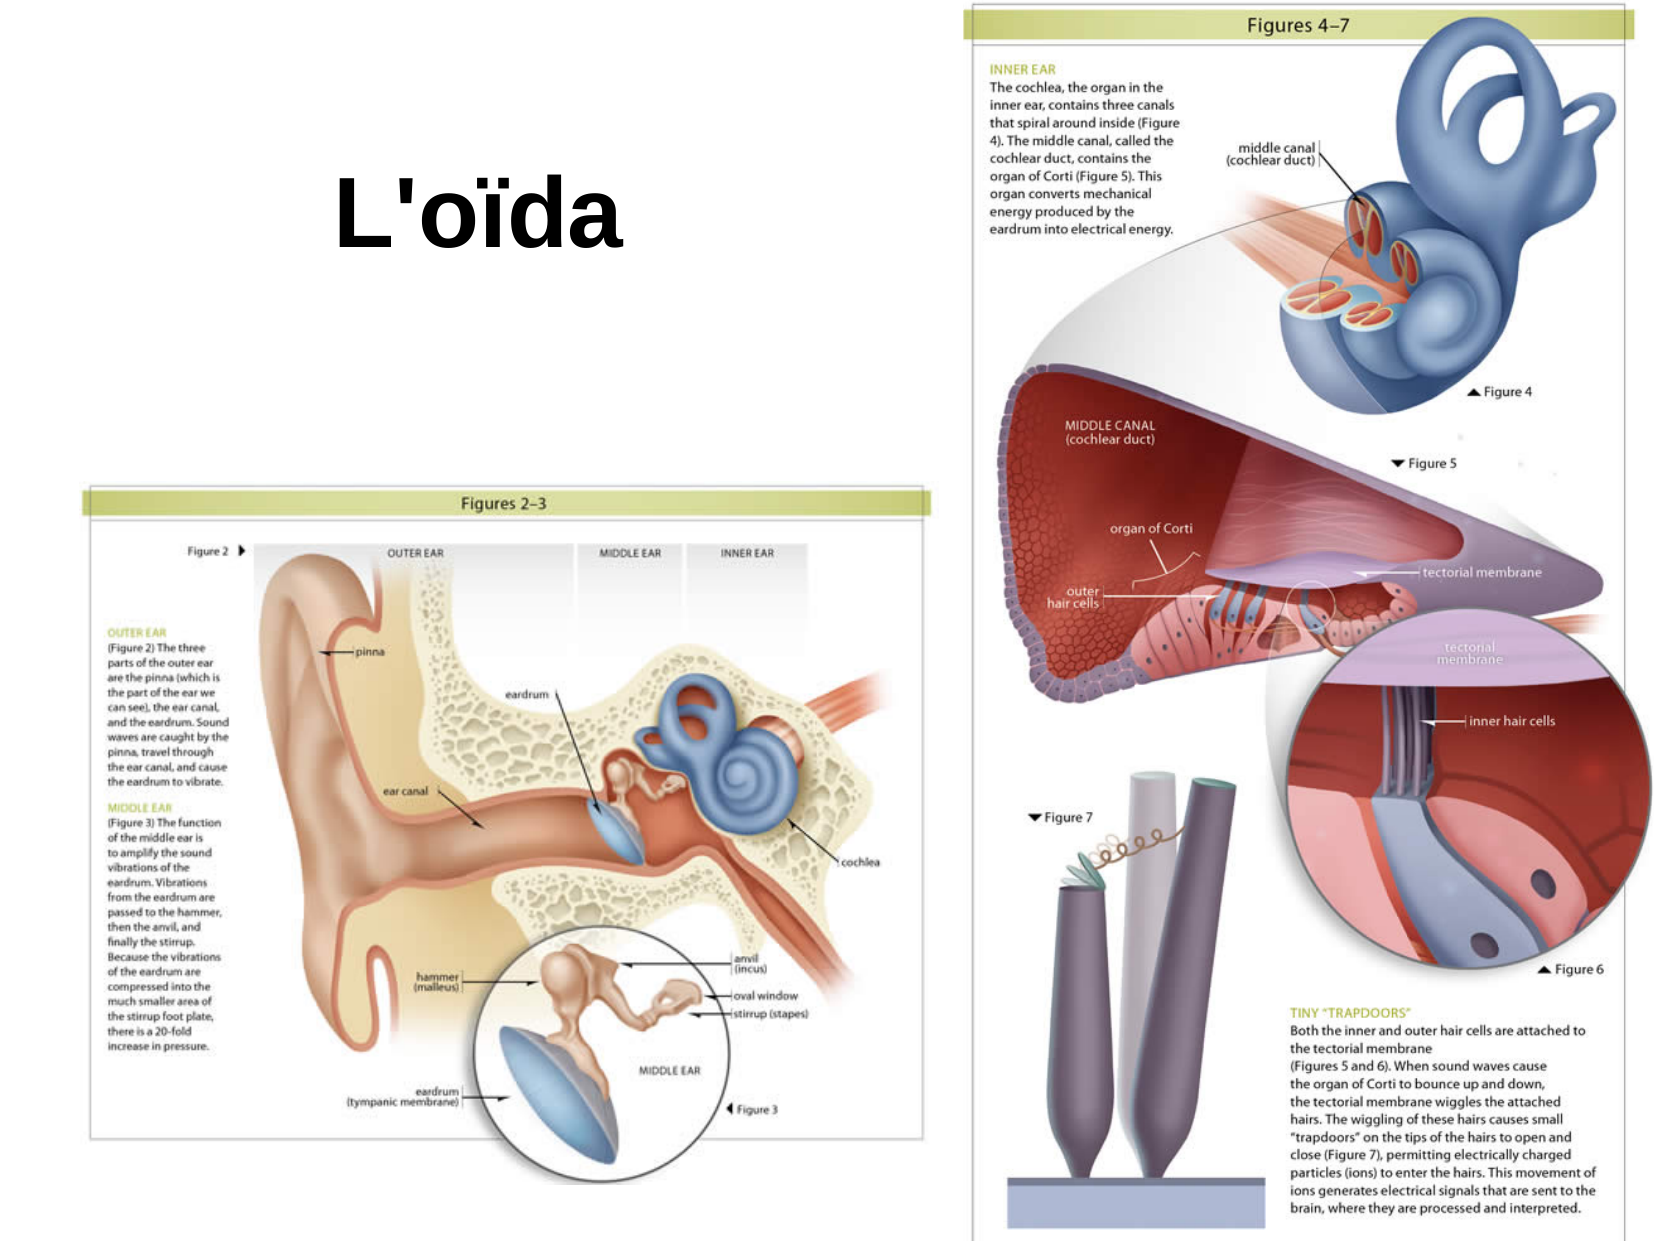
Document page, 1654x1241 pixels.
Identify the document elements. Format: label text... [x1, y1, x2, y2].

picture [79, 481, 939, 1185]
text_box L'oïda [318, 149, 688, 277]
picture [963, 0, 1654, 1241]
